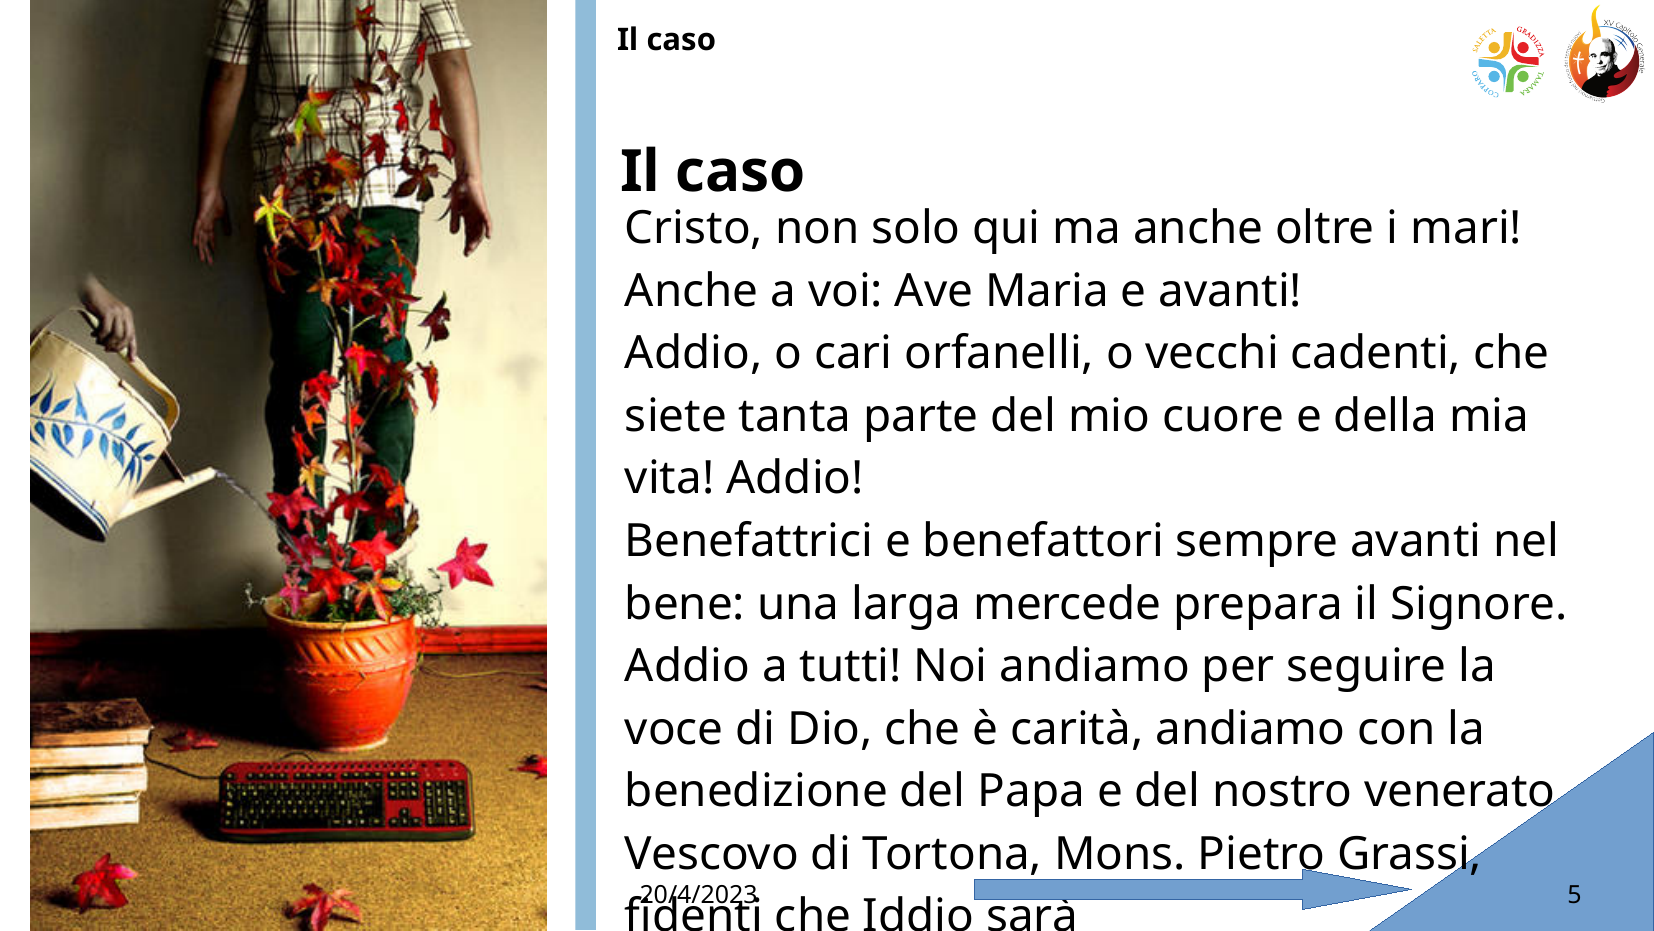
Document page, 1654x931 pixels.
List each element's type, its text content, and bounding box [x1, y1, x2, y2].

picture [1563, 4, 1646, 103]
subtitle Cristo, non solo qui ma anche oltre i mari! Anche a voi: Ave Maria e avanti! Addio, o cari orfanelli, o vecchi cadenti, che siete tanta parte del mio cuore e della mia vita! Addio! Benefattrici e benefattori sempre avanti nel bene: una larga mercede prepara il Signore. Addio a tutti! Noi andiamo per seguire la voce di Dio, che è carità, andiamo con la benedizione del Papa e del nostro venerato Vescovo di Tortona, Mons. Pietro Grassi, fidenti che Iddio sarà [624, 195, 1602, 864]
picture [30, 0, 547, 931]
title Il caso [620, 129, 1617, 195]
text_box [974, 869, 1412, 910]
text_box Il caso [602, 9, 1335, 63]
